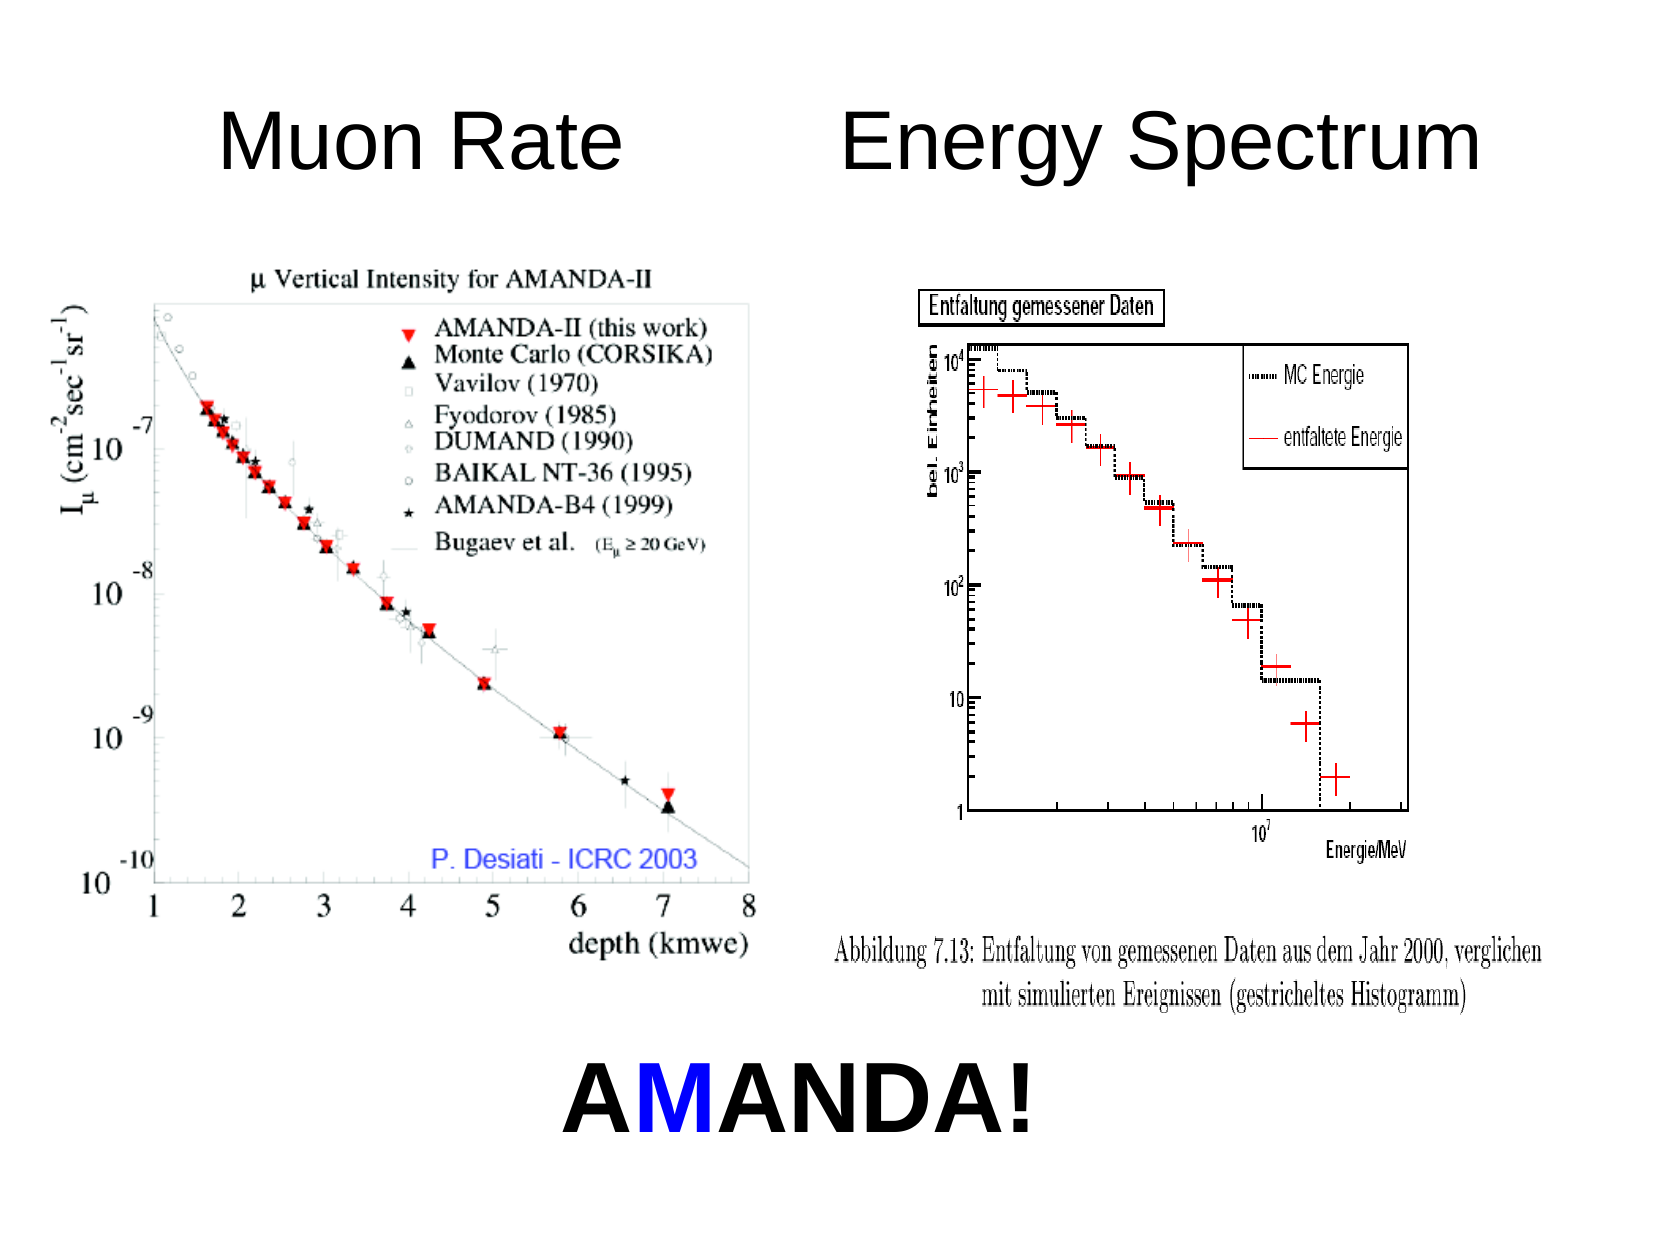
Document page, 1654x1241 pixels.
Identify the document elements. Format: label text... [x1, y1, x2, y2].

text_box Muon Rate [202, 86, 638, 226]
text_box AMANDA! [546, 1034, 1051, 1201]
picture [37, 260, 783, 964]
text_box Energy Spectrum [825, 86, 1499, 226]
picture [787, 260, 1576, 1035]
